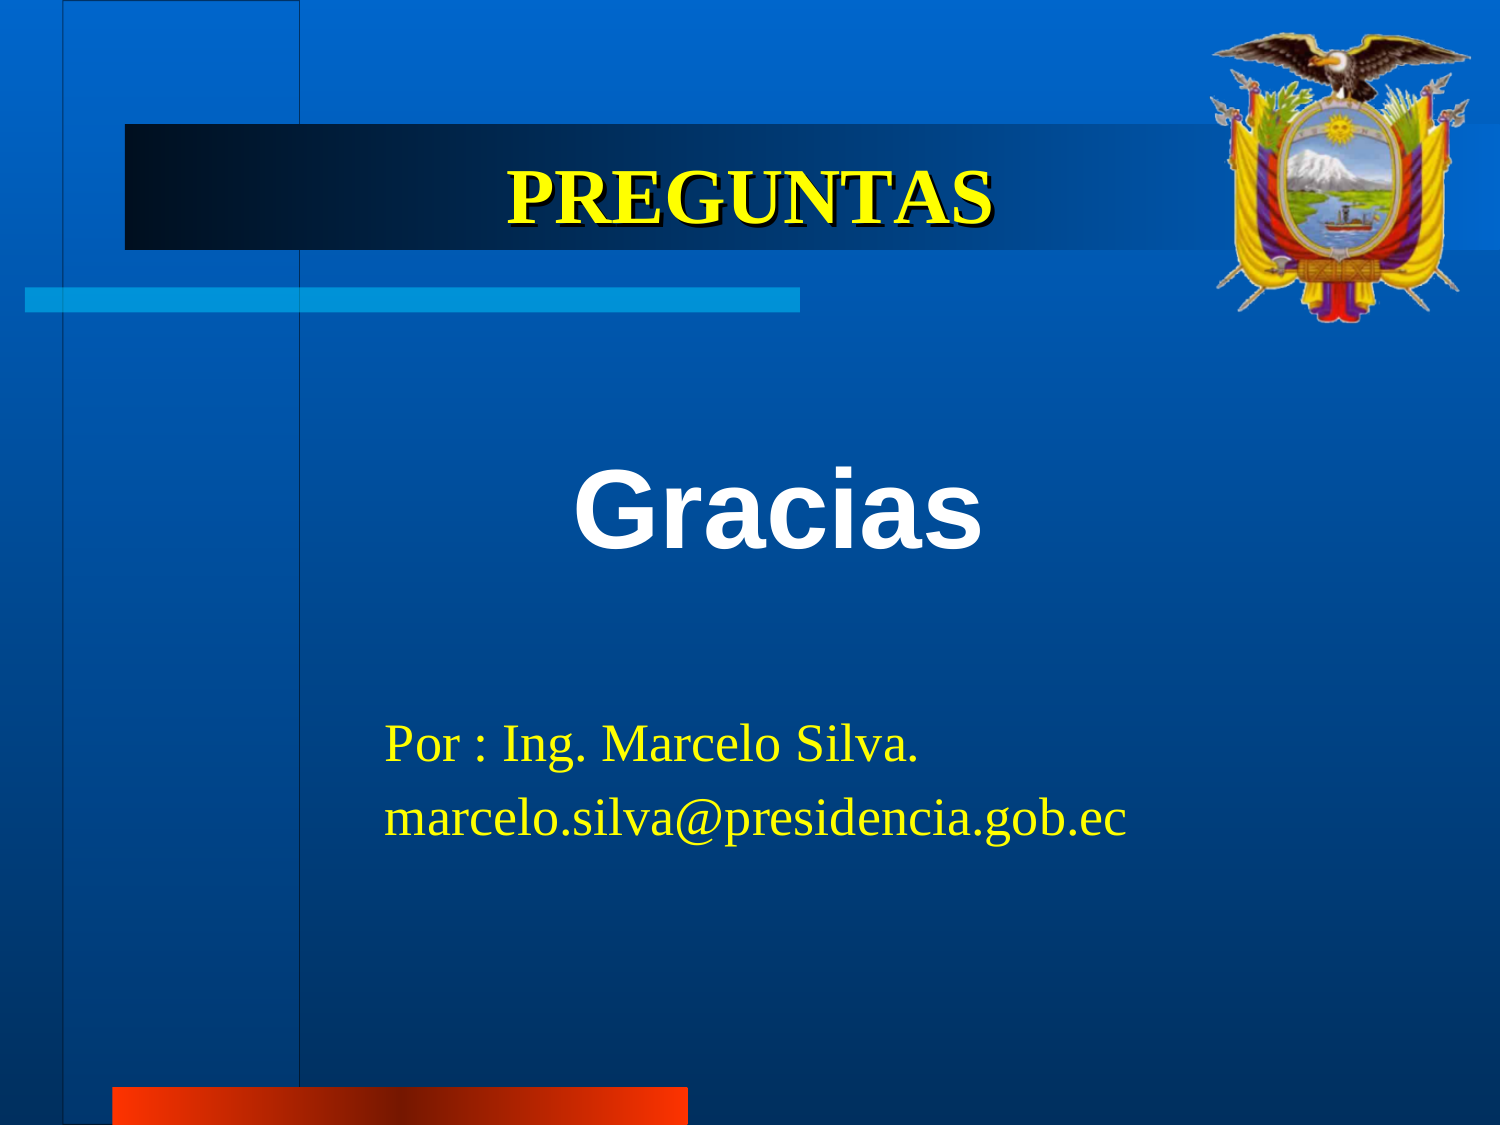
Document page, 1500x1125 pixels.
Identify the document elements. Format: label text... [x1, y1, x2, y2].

title PREGUNTAS [113, 88, 1203, 309]
text_box Por : Ing. Marcelo Silva. marcelo.silva@presidencia.gob.ec [295, 708, 1249, 878]
list Gracias [112, 324, 1387, 569]
picture [1203, 29, 1477, 328]
